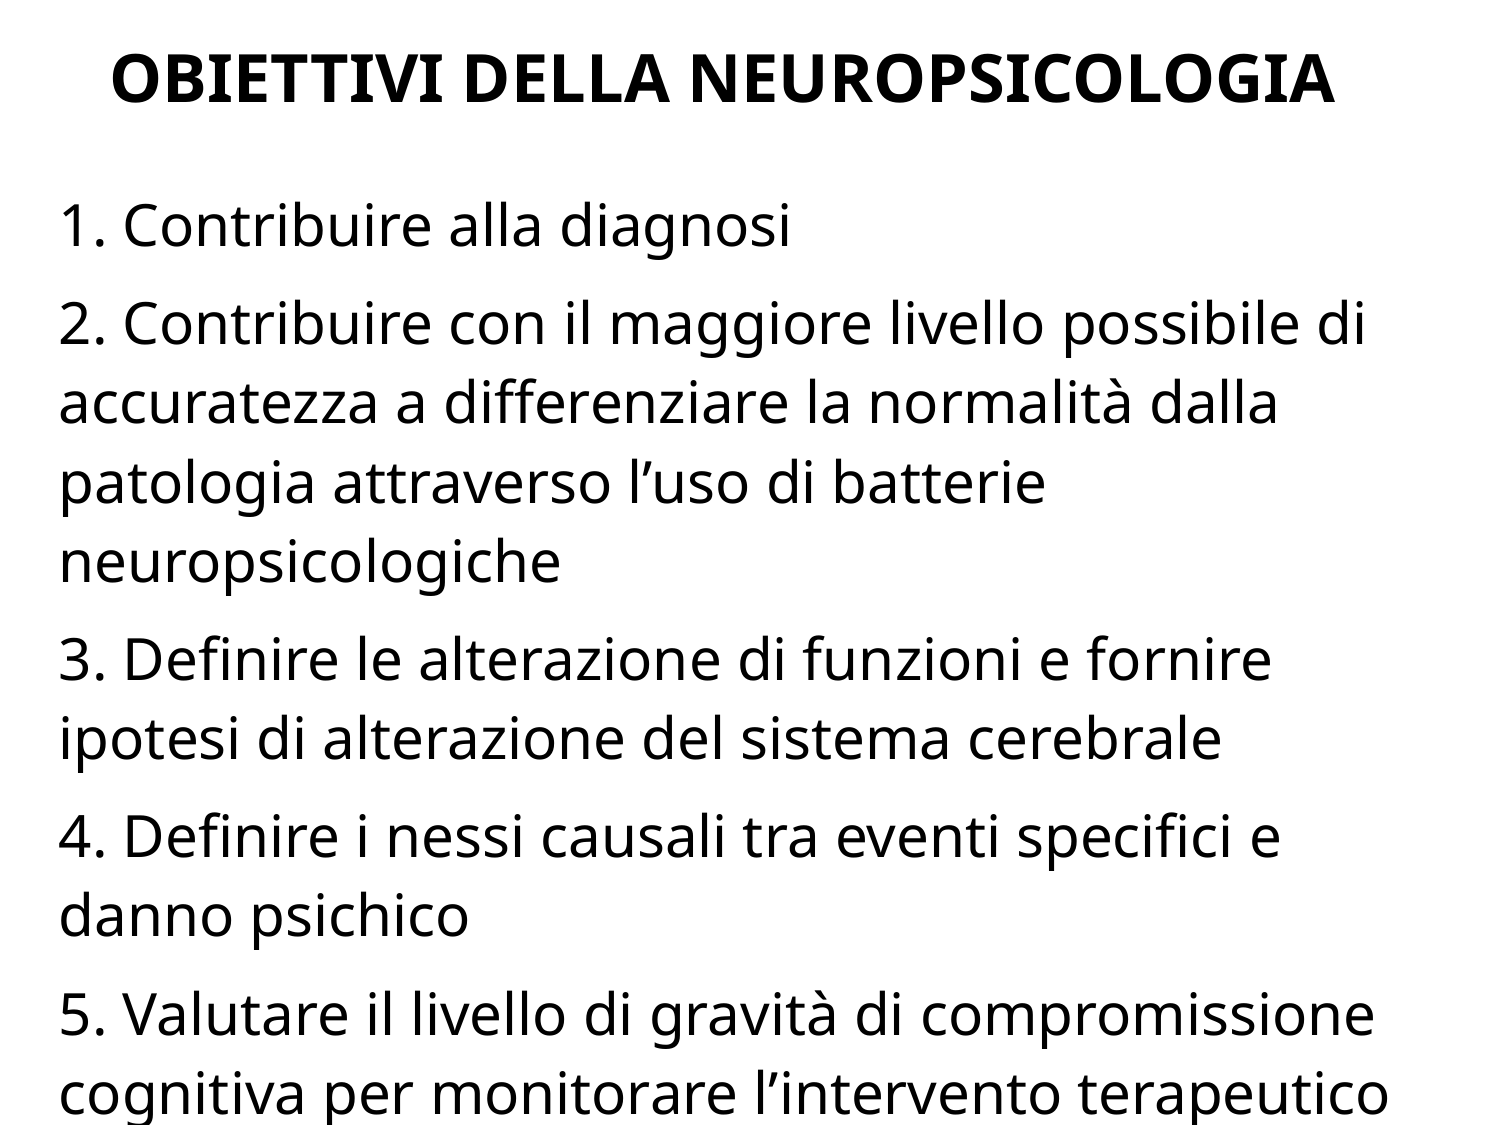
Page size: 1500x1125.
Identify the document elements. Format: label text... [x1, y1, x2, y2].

text_box 1. Contribuire alla diagnosi 2. Contribuire con il maggiore livello possibile di accuratezza a differenziare la normalità dalla patologia attraverso l’uso di batterie neuropsicologiche 3. Definire le alterazione di funzioni e fornire ipotesi di alterazione del sistema cerebrale 4. Definire i nessi causali tra eventi specifici e danno psichico 5. Valutare il livello di gravità di compromissione cognitiva per monitorare l’intervento terapeutico [44, 177, 1418, 1125]
text_box OBIETTIVI DELLA NEUROPSICOLOGIA [94, 23, 1412, 119]
